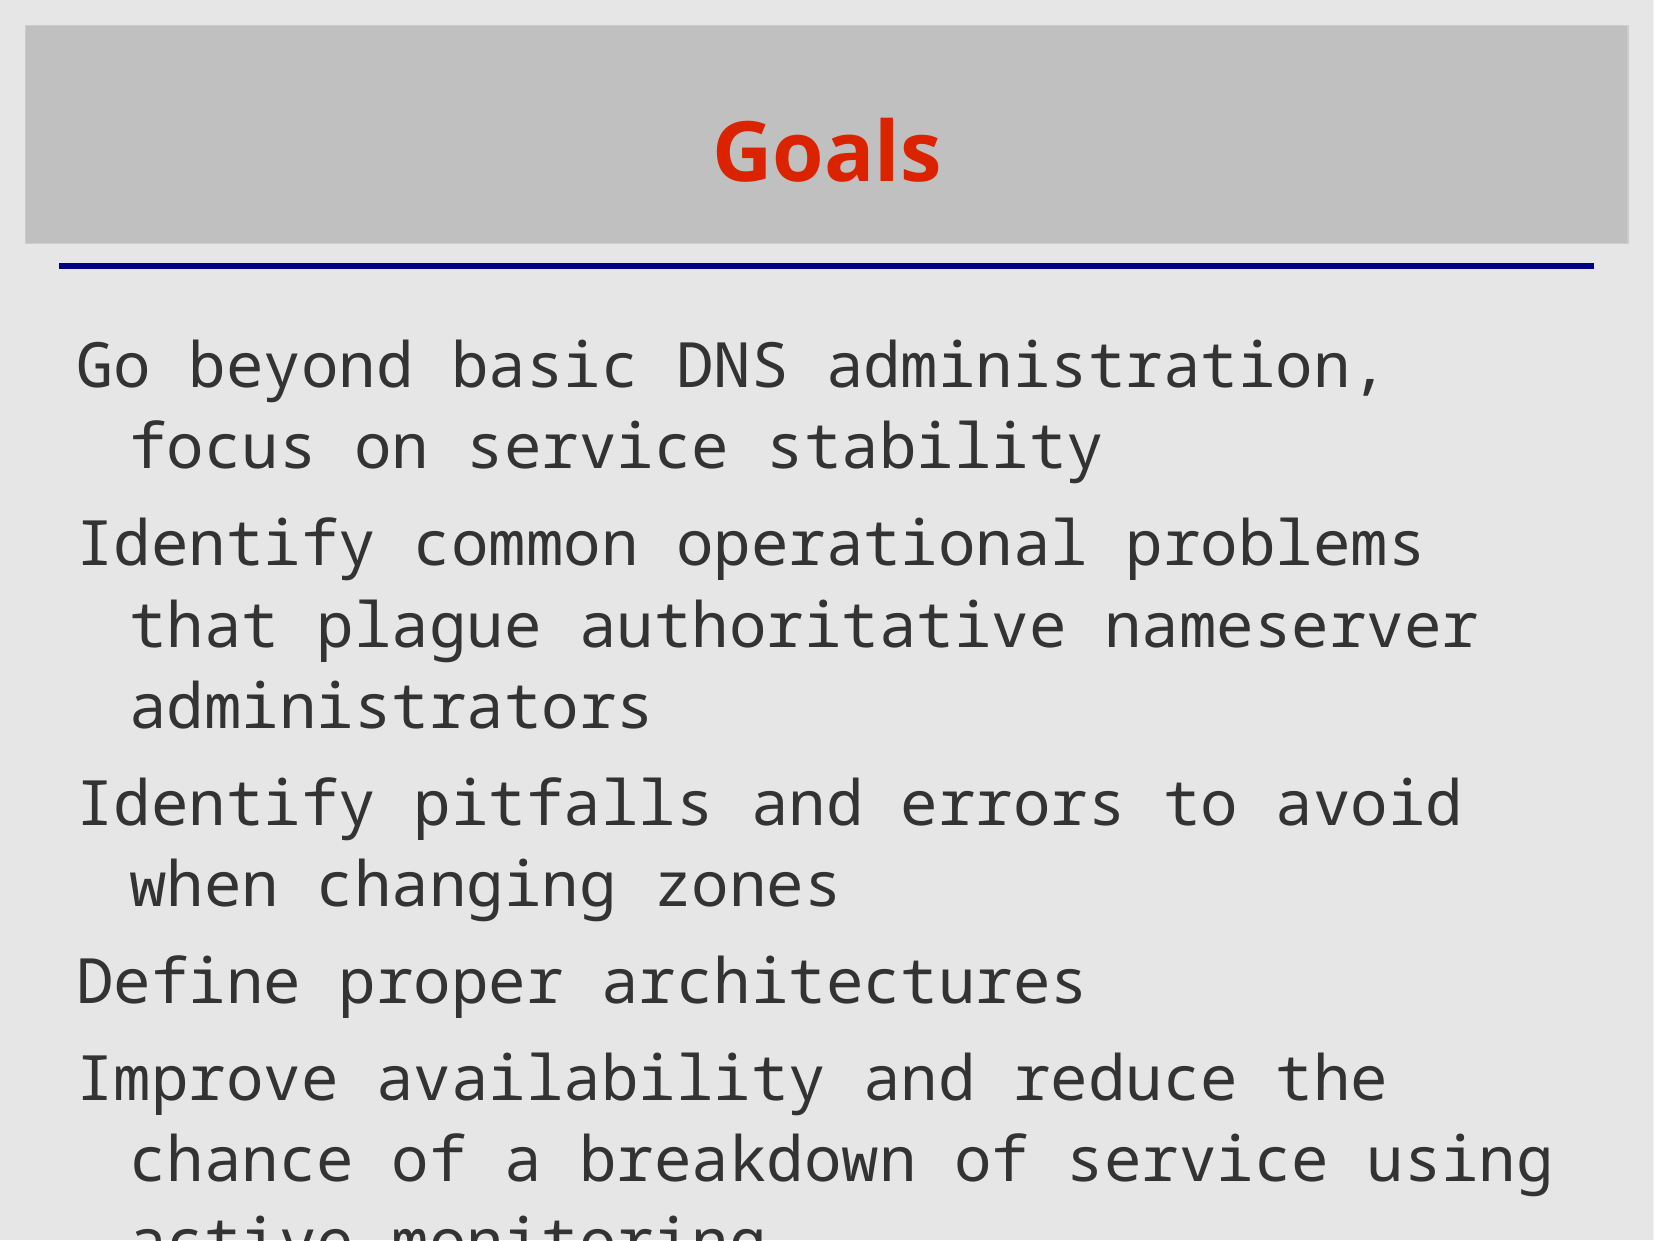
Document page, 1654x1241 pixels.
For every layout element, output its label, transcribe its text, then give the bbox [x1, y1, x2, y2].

list Go beyond basic DNS administration, focus on service stability Identify common operational problems that plague authoritative nameserver administrators Identify pitfalls and errors to avoid when changing zones Define proper architectures Improve availability and reduce the chance of a breakdown of service using active monitoring [59, 322, 1594, 1156]
title Goals [121, 46, 1534, 253]
